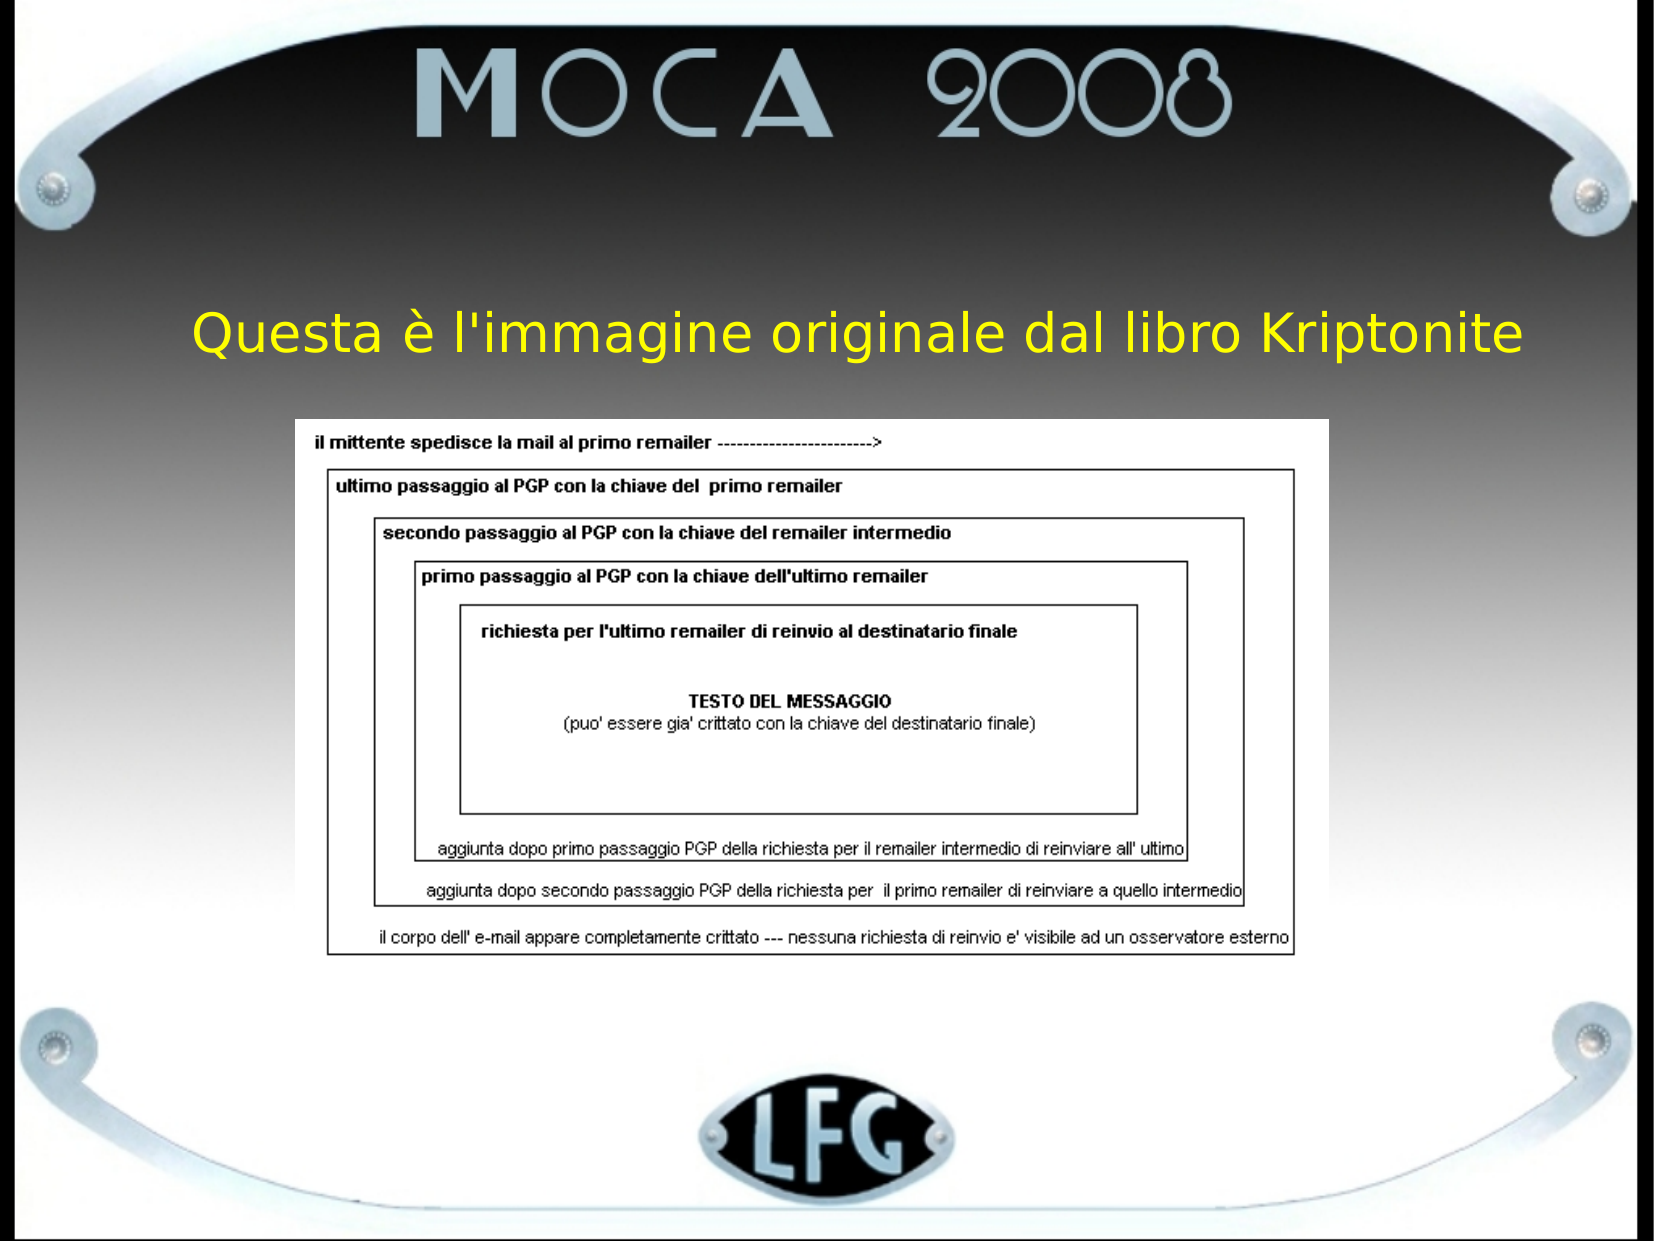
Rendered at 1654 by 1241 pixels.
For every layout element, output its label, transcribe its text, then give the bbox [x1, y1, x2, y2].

text_box Questa è l'immagine originale dal libro Kriptonite [177, 295, 1543, 374]
picture [0, 0, 1654, 1241]
